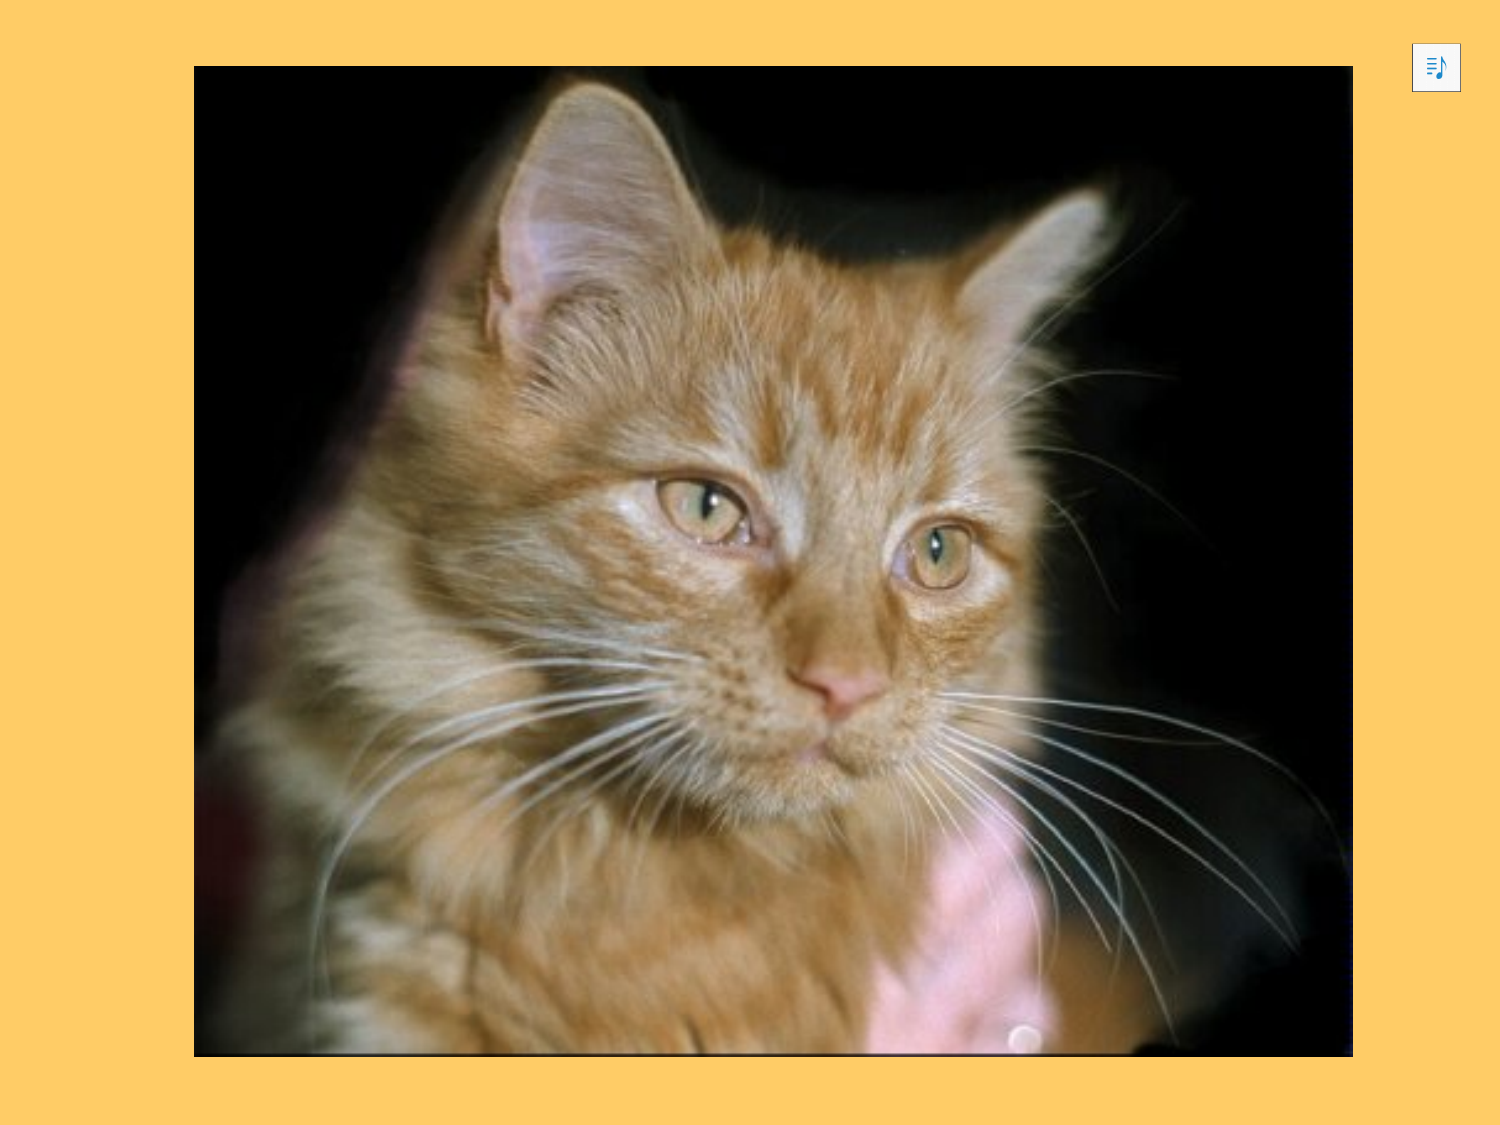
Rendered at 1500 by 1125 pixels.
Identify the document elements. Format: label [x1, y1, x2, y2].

picture [194, 66, 1353, 1057]
text_box [1411, 42, 1462, 93]
